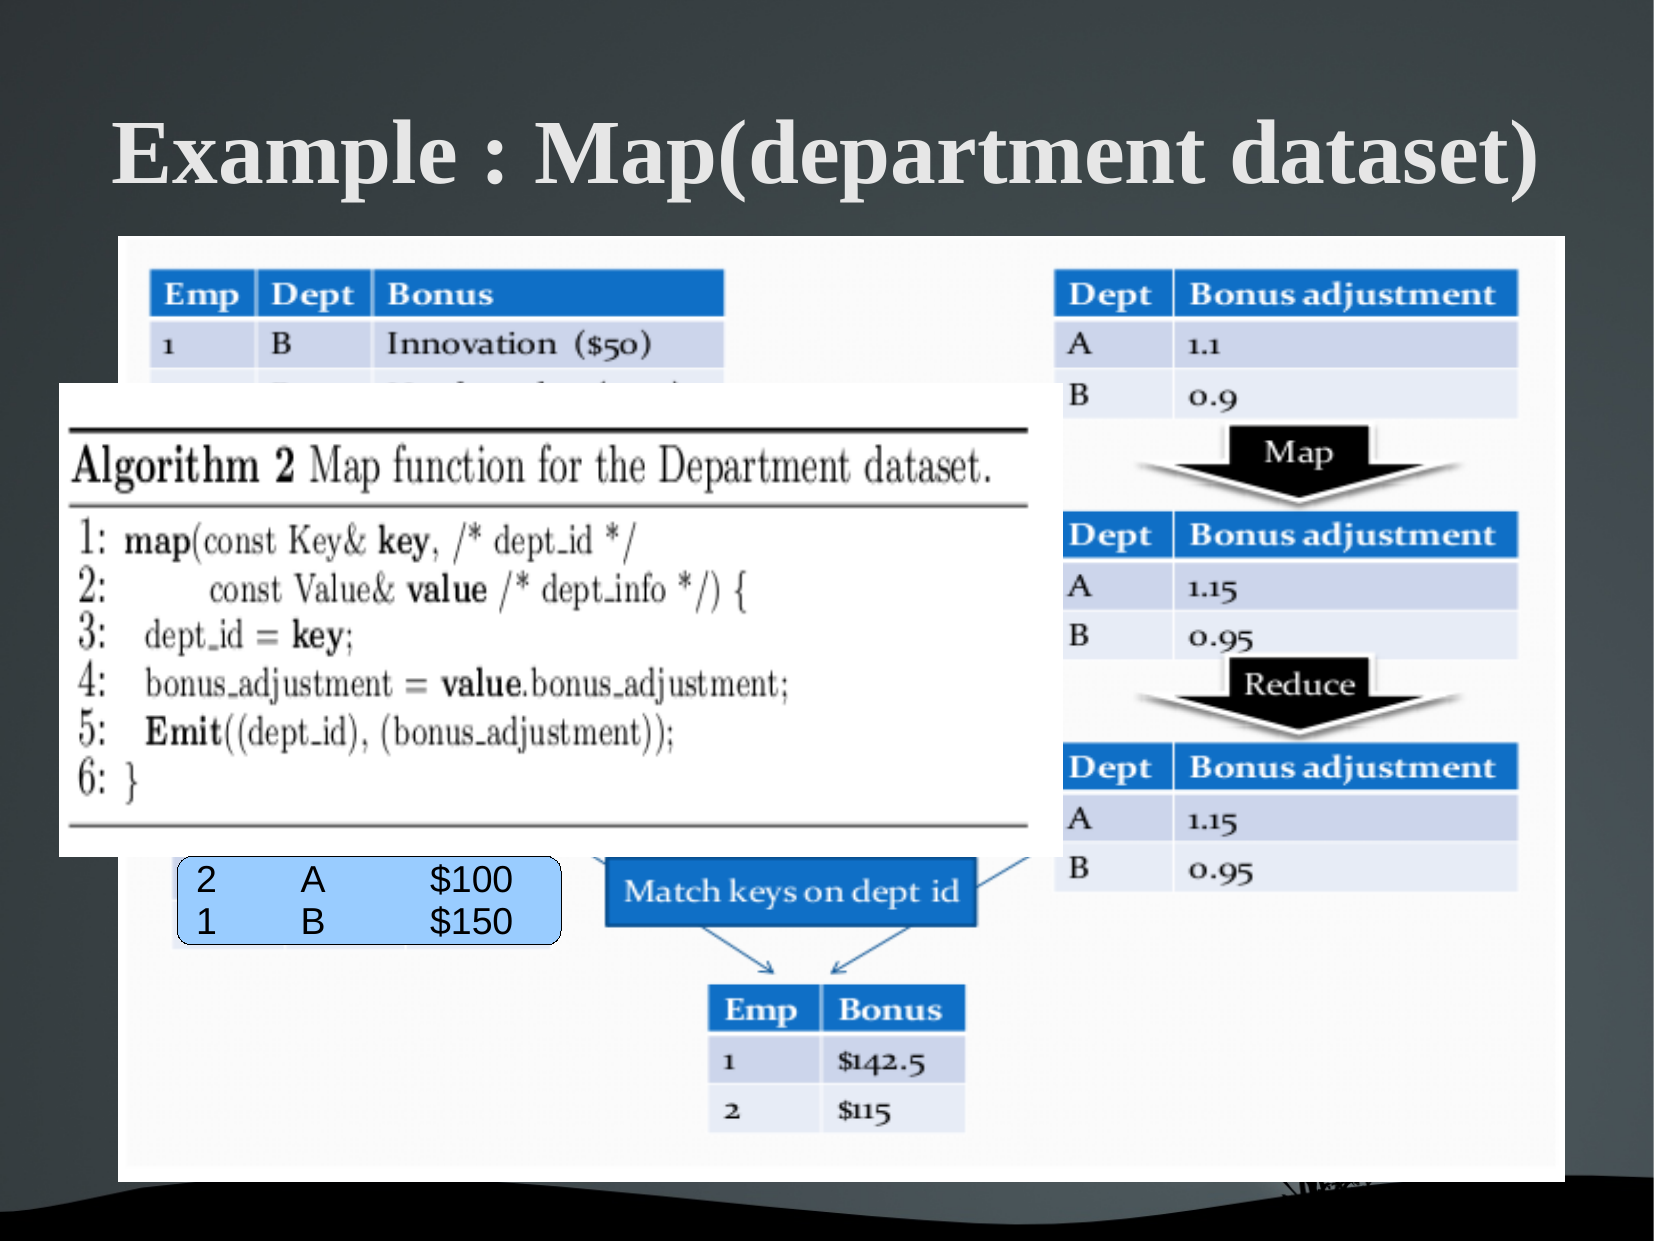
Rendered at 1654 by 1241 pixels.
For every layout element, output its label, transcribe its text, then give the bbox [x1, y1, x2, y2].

picture [0, 0, 1654, 1241]
title Example : Map(department dataset) [82, 56, 1571, 250]
text_box 2 A $100 1 B $150 [177, 856, 562, 945]
